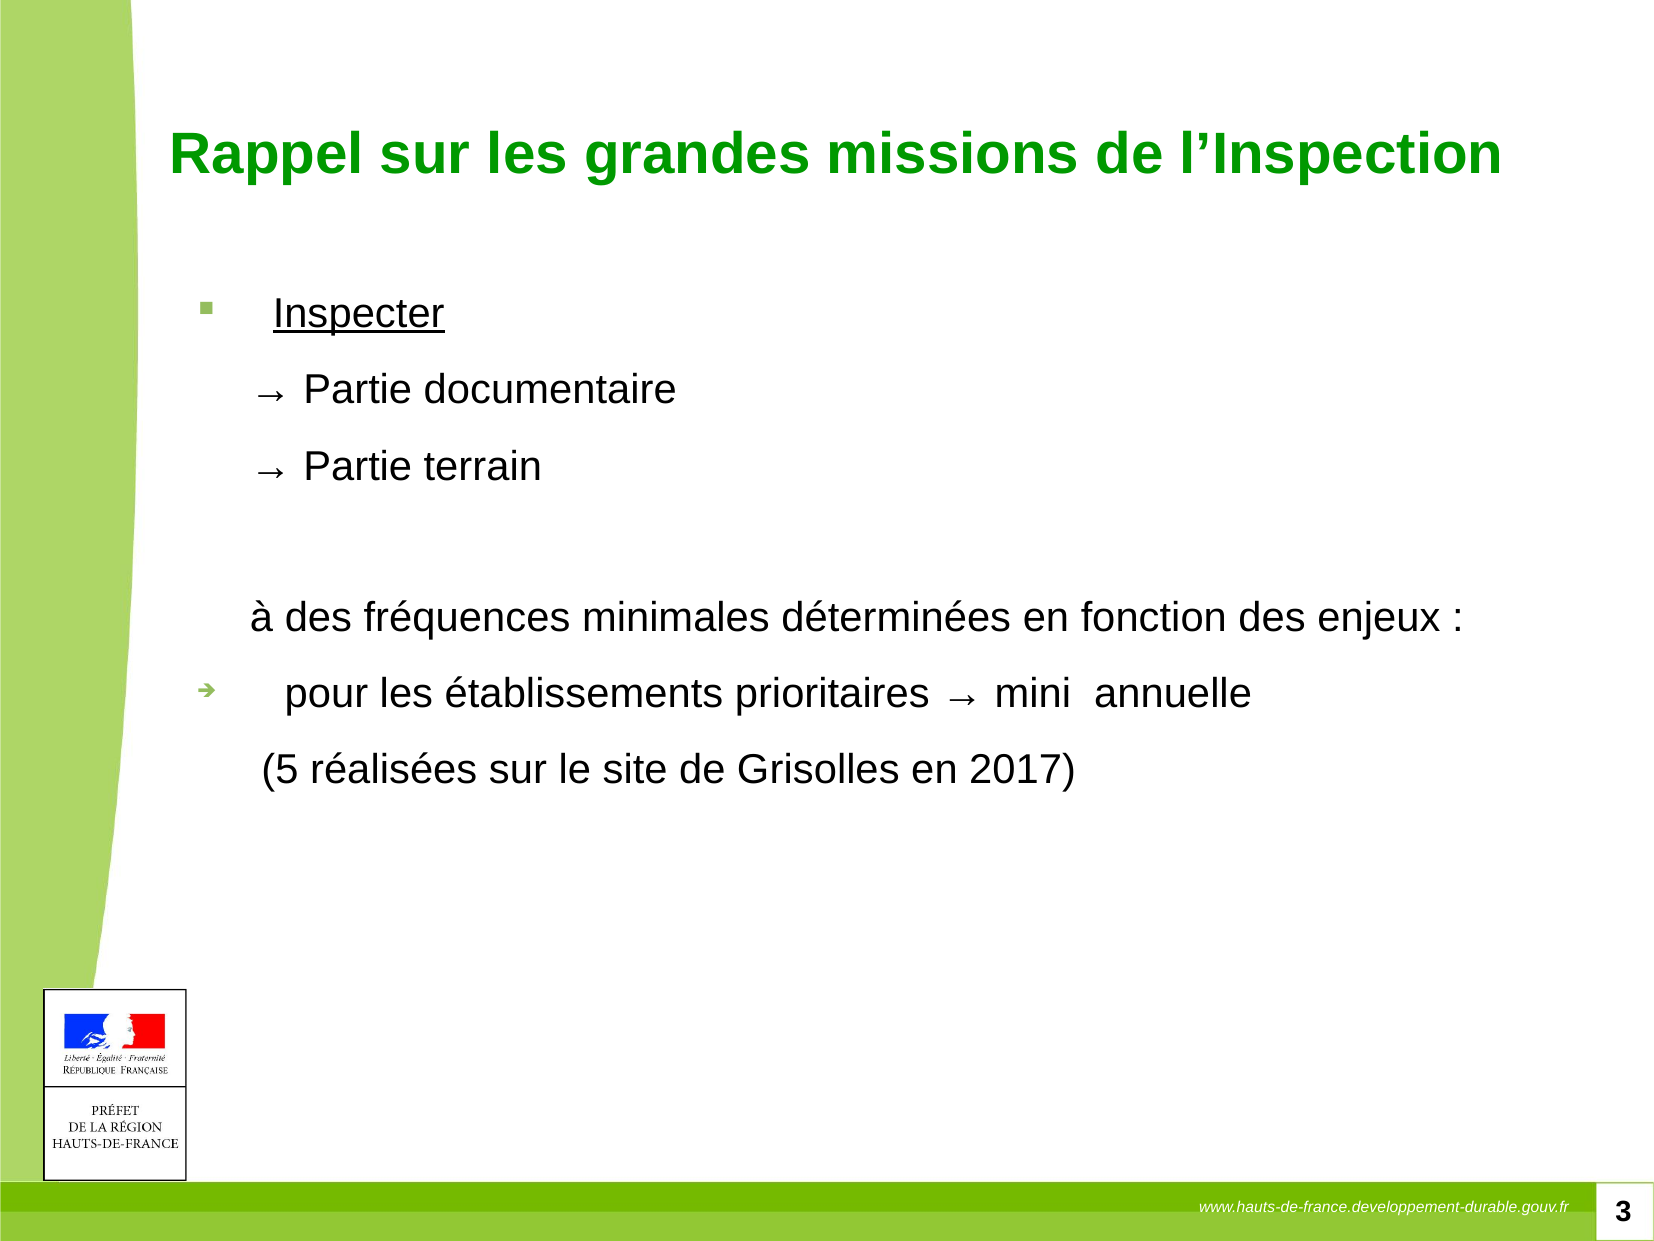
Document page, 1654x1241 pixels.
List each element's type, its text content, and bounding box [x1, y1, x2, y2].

list Inspecter → Partie documentaire → Partie terrain à des fréquences minimales déterminées en fonction des enjeux : pour les établissements prioritaires → mini annuelle (5 réalisées sur le site de Grisolles en 2017) [179, 290, 1509, 1010]
picture [0, 0, 1654, 1241]
title Rappel sur les grandes missions de l’Inspection [82, 49, 1571, 257]
